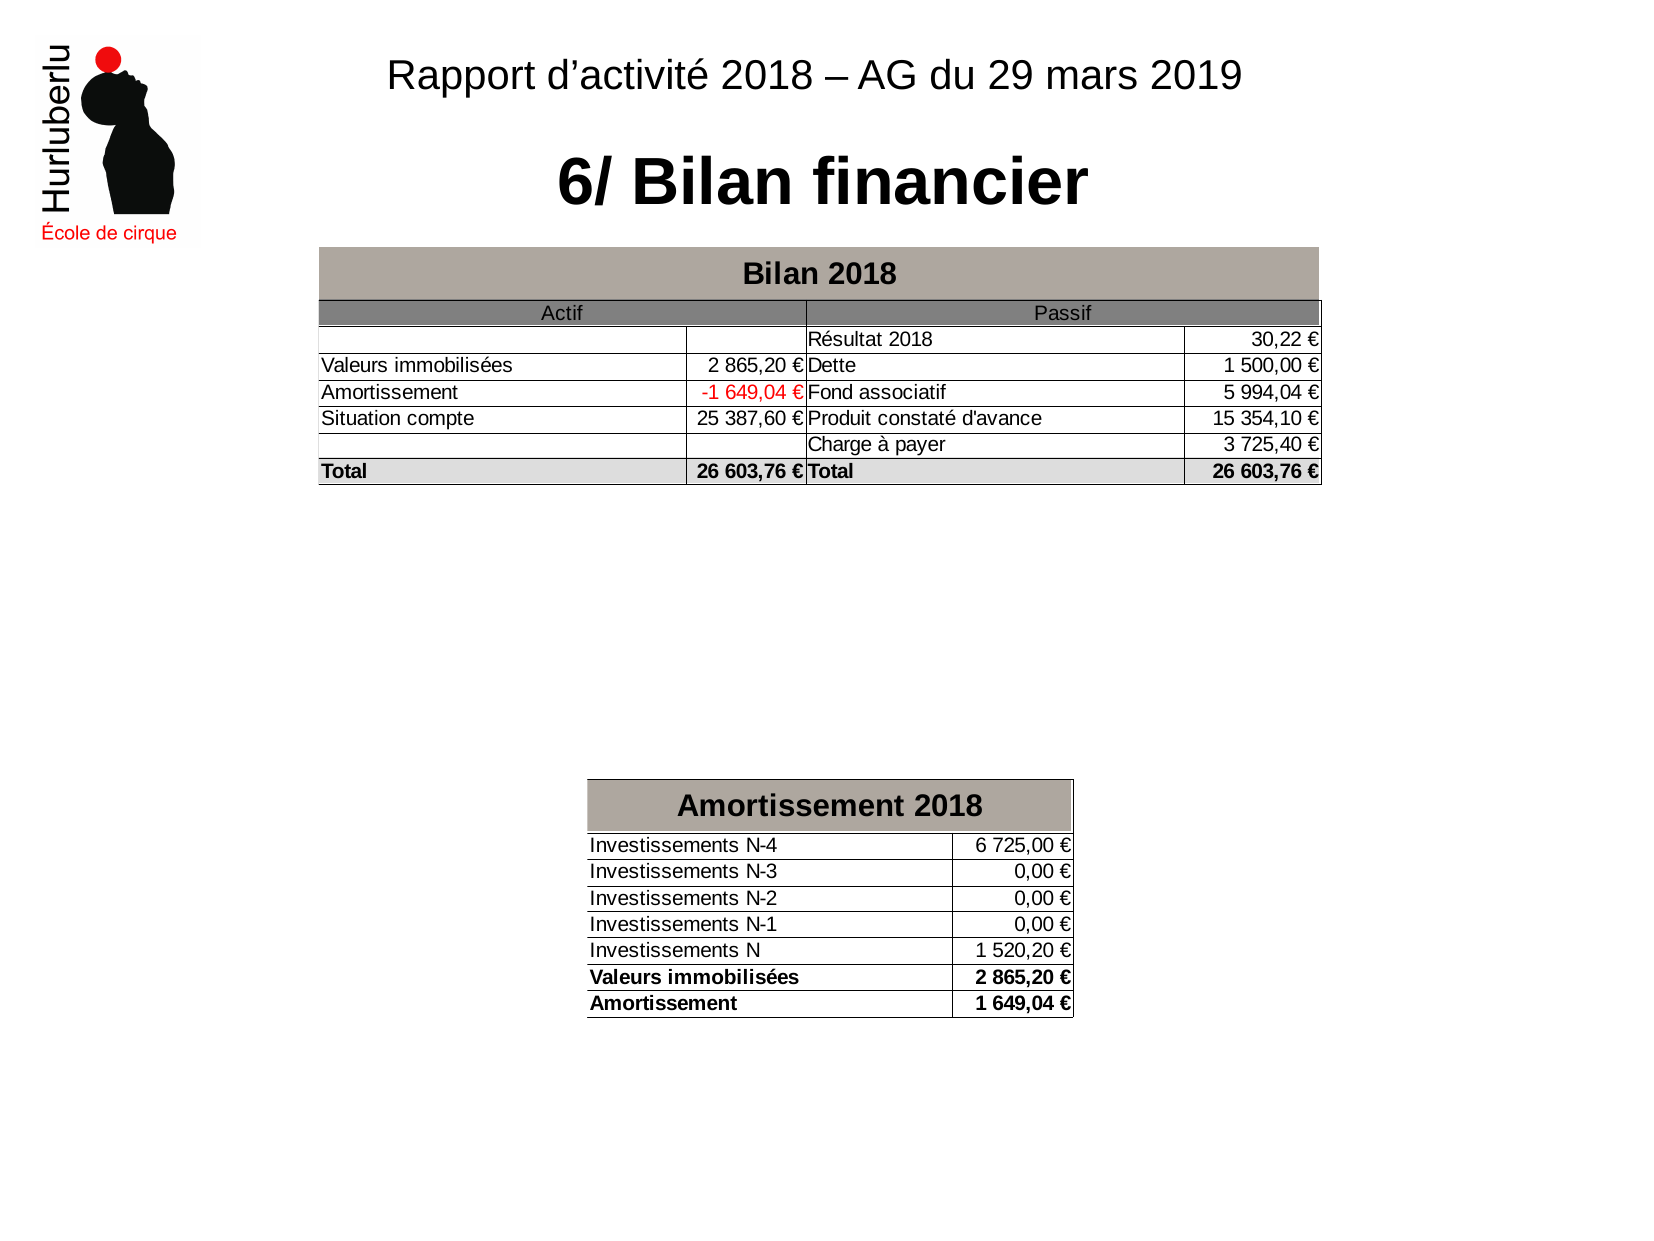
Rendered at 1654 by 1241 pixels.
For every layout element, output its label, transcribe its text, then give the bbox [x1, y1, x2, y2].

picture [35, 35, 201, 249]
title Rapport d’activité 2018 – AG du 29 mars 2019 6/ Bilan financier [70, 23, 1559, 248]
chart [587, 779, 1075, 1020]
chart [318, 247, 1323, 488]
